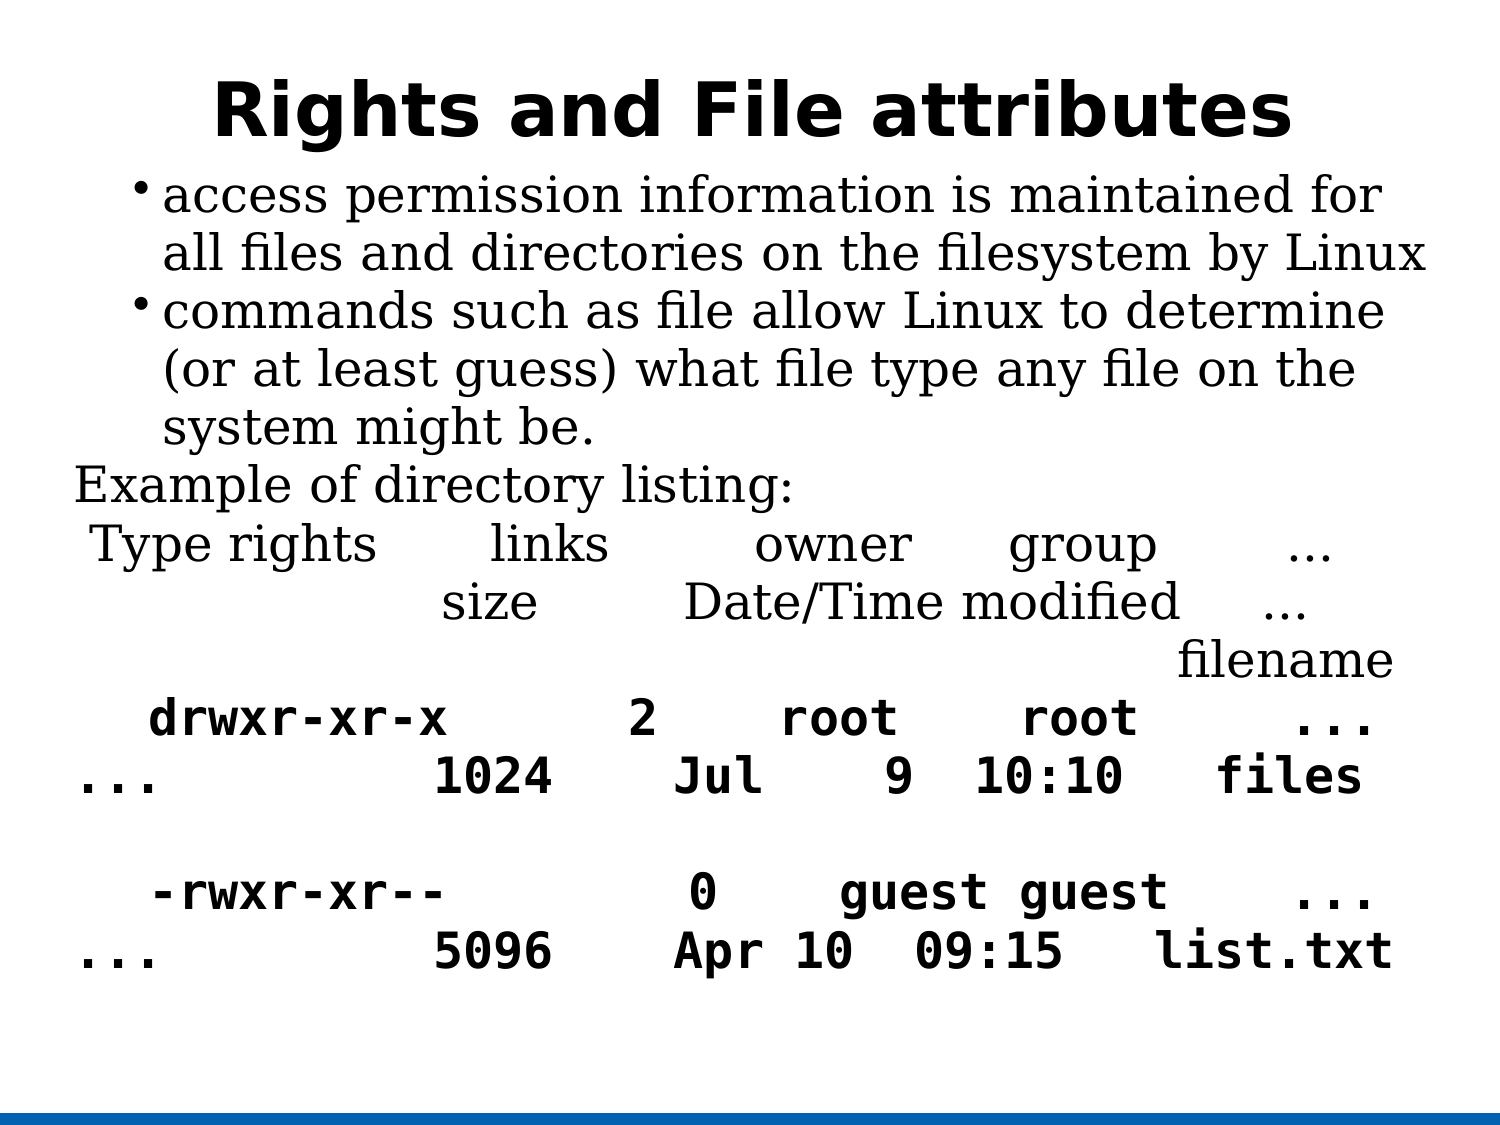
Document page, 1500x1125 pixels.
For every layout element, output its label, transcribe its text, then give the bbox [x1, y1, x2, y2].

text_box Rights and File attributes access permission information is maintained for all files and directories on the filesystem by Linux commands such as file allow Linux to determine (or at least guess) what file type any file on the system might be. Example of directory listing: Type rights links owner group ... size Date/Time modified ... filename drwxr-xr-x 2 root root ... ... 1024 Jul 9 10:10 files -rwxr-xr-- 0 guest guest ... ... 5096 Apr 10 09:15 list.txt [59, 59, 1447, 988]
